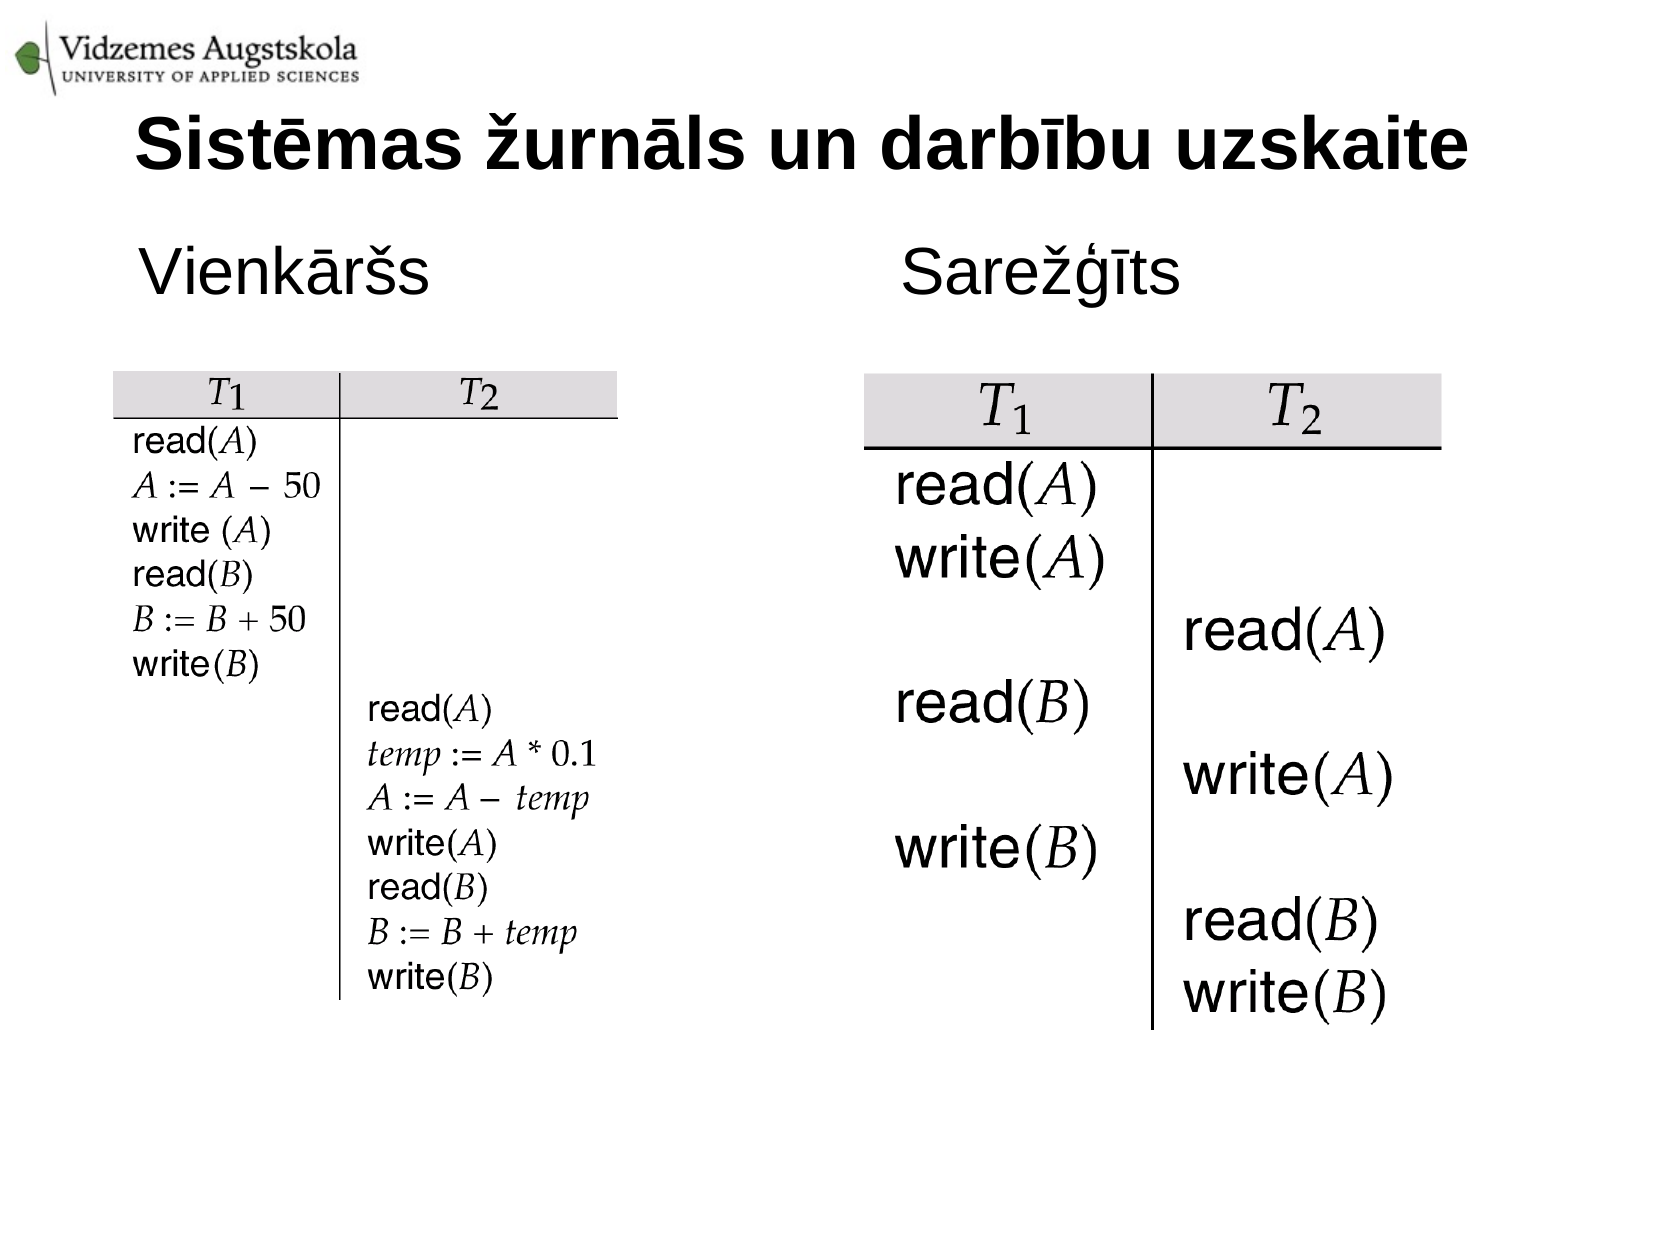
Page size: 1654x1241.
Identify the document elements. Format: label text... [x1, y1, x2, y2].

picture [5, 2, 368, 113]
list Sarežģīts [844, 236, 1570, 1107]
title Sistēmas žurnāls un darbību uzskaite [94, 96, 1512, 195]
picture [107, 360, 626, 1011]
list Vienkāršs [82, 236, 808, 361]
